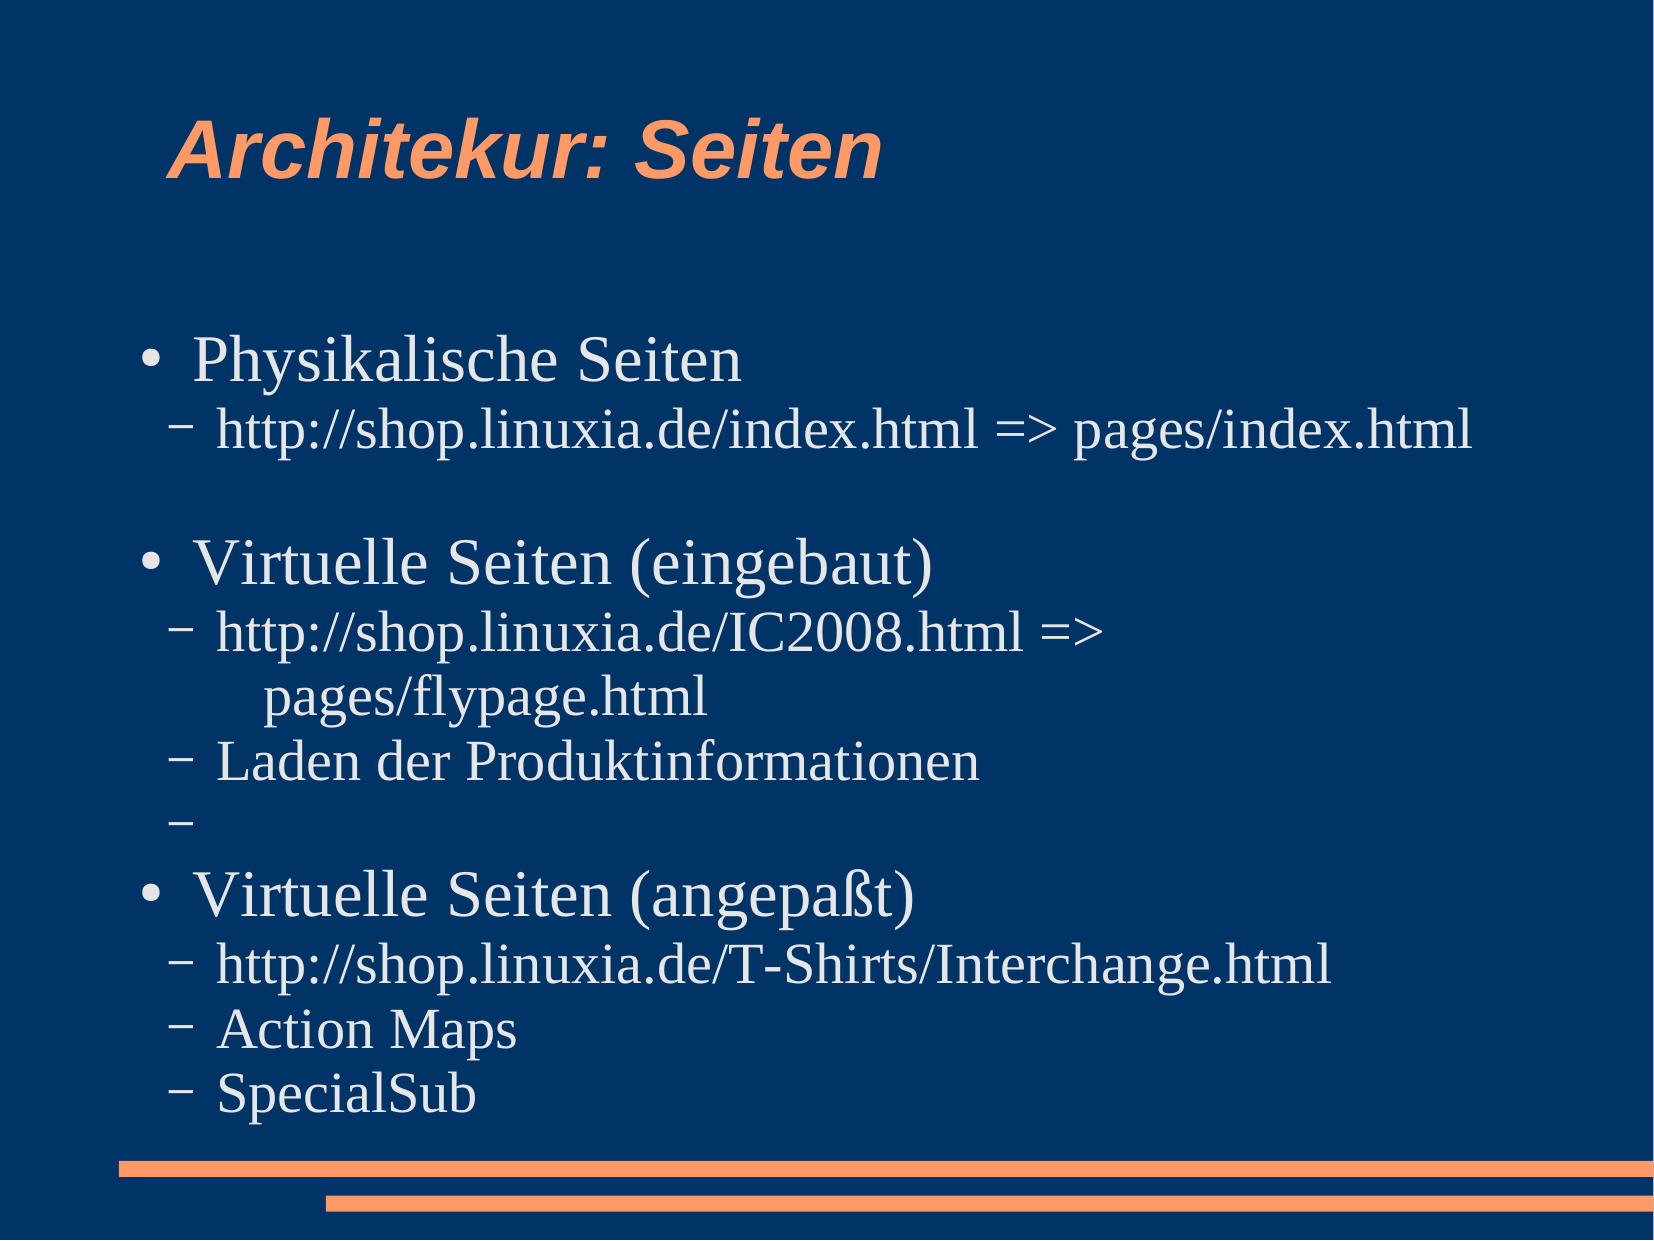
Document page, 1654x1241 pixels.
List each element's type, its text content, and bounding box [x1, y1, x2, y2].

list Physikalische Seiten http://shop.linuxia.de/index.html => pages/index.html Virtuelle Seiten (eingebaut) http://shop.linuxia.de/IC2008.html => pages/flypage.html Laden der Produktinformationen Virtuelle Seiten (angepaßt) http://shop.linuxia.de/T-Shirts/Interchange.html Action Maps SpecialSub [121, 322, 1561, 1208]
title Architekur: Seiten [121, 53, 1534, 247]
